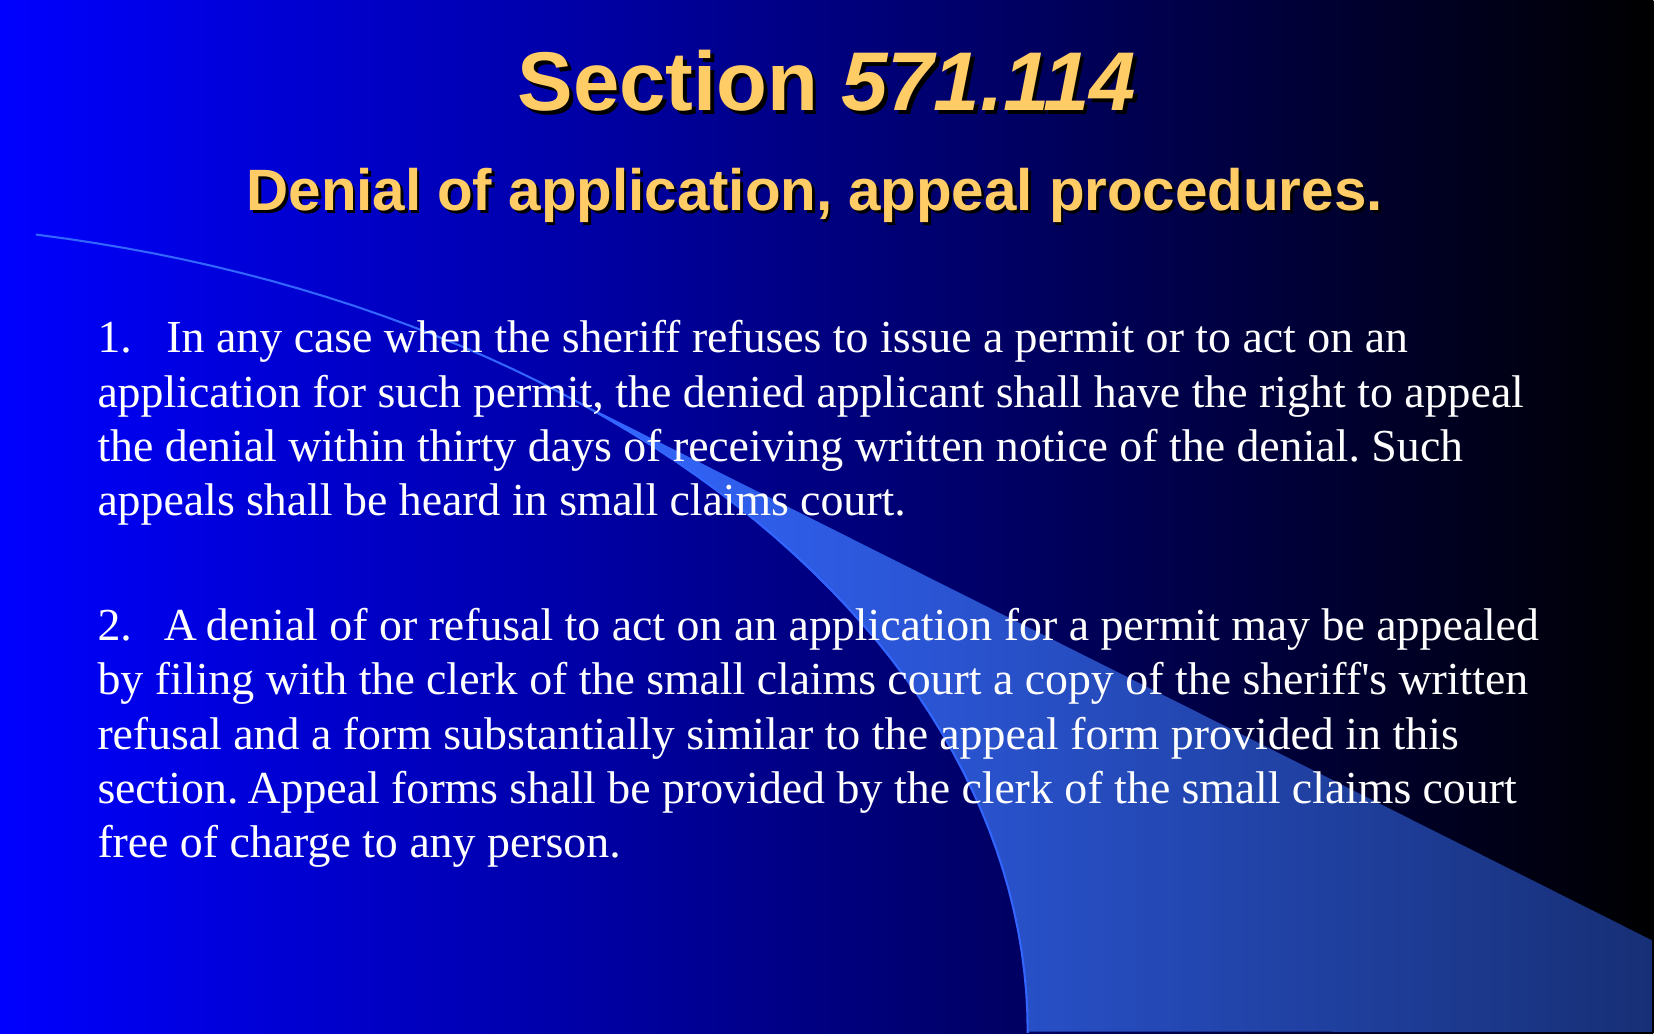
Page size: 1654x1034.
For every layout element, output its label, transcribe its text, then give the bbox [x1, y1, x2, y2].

title Section 571.114 Denial of application, appeal procedures. [82, 19, 1571, 236]
list 1. In any case when the sheriff refuses to issue a permit or to act on an application for such permit, the denied applicant shall have the right to appeal the denial within thirty days of receiving written notice of the denial. Such appeals shall be heard in small claims court. 2. A denial of or refusal to act on an application for a permit may be appealed by filing with the clerk of the small claims court a copy of the sheriff's written refusal and a form substantially similar to the appeal form provided in this section. Appeal forms shall be provided by the clerk of the small claims court free of charge to any person. [82, 241, 1571, 924]
